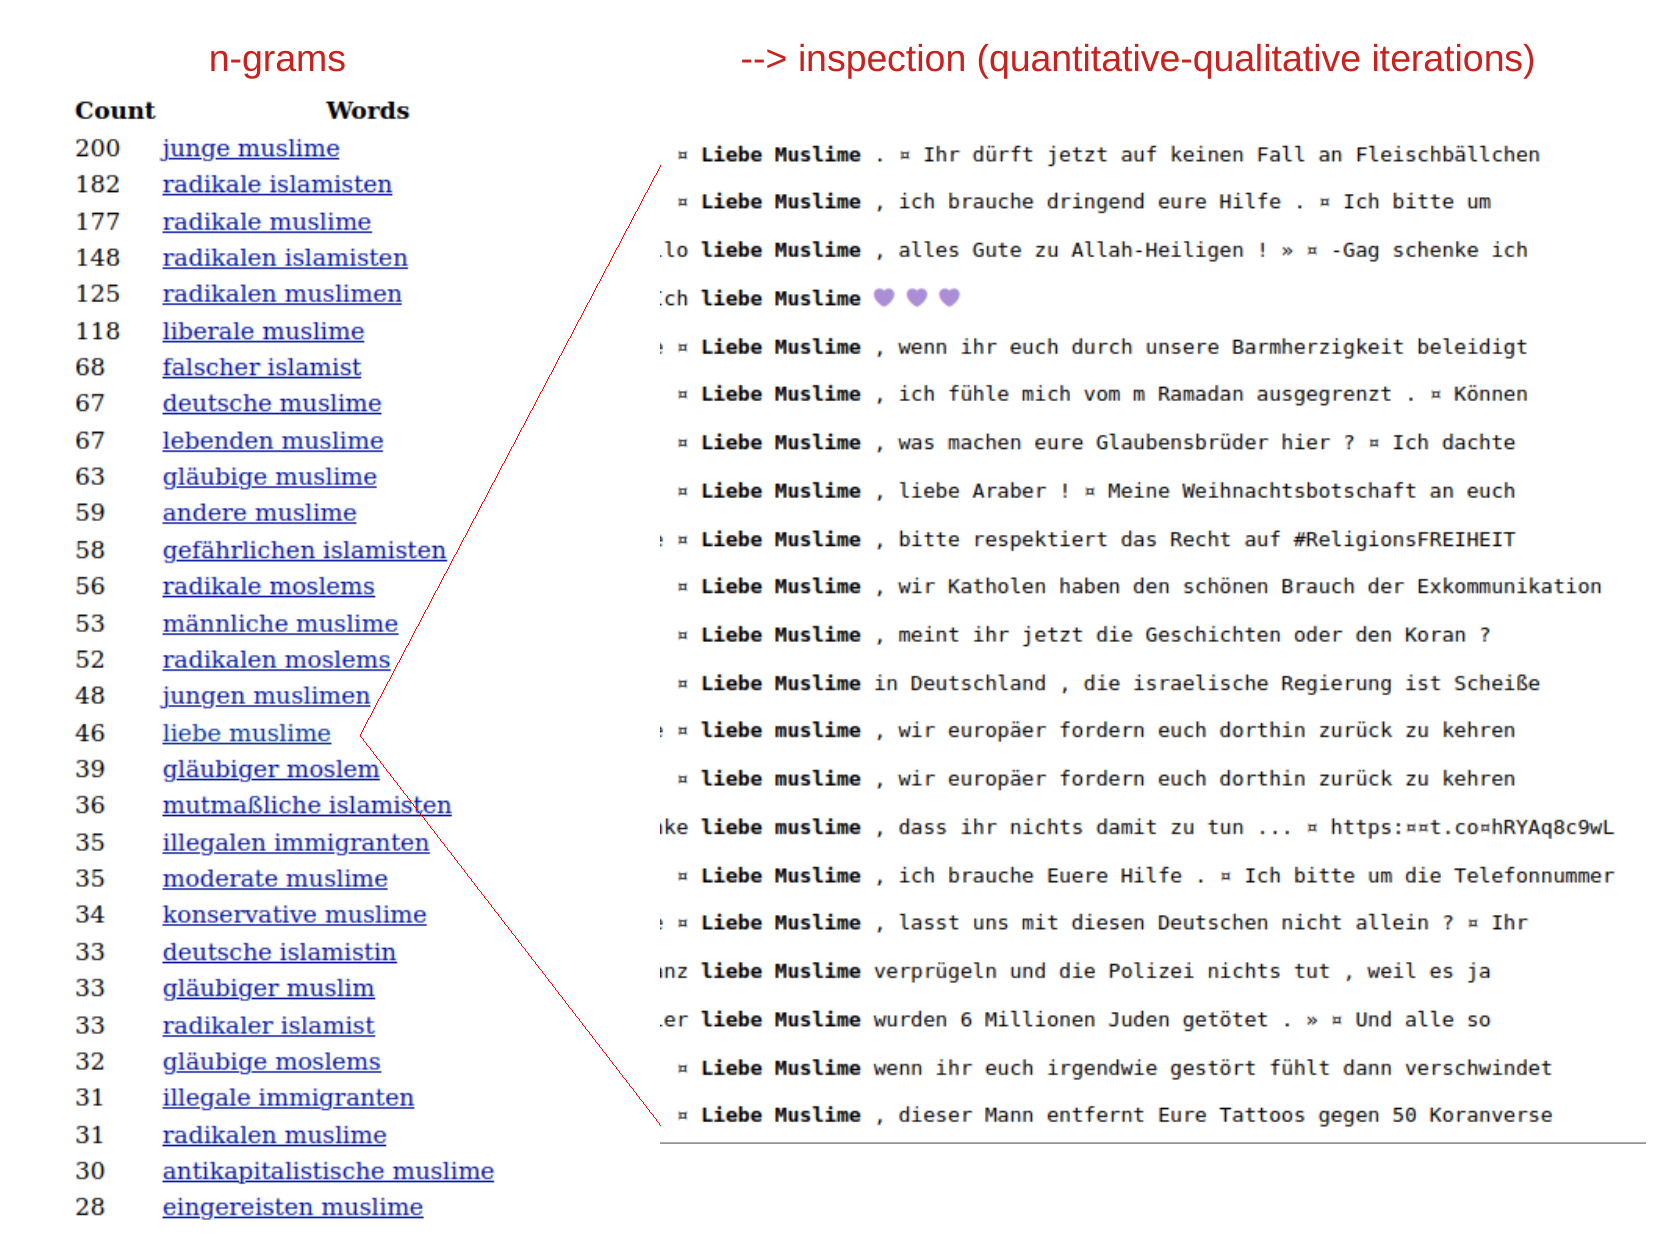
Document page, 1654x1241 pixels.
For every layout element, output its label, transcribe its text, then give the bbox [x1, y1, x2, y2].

picture [660, 132, 1646, 1144]
text_box --> inspection (quantitative-qualitative iterations) [686, 30, 1591, 106]
text_box n-grams [120, 30, 436, 87]
picture [58, 80, 535, 1231]
